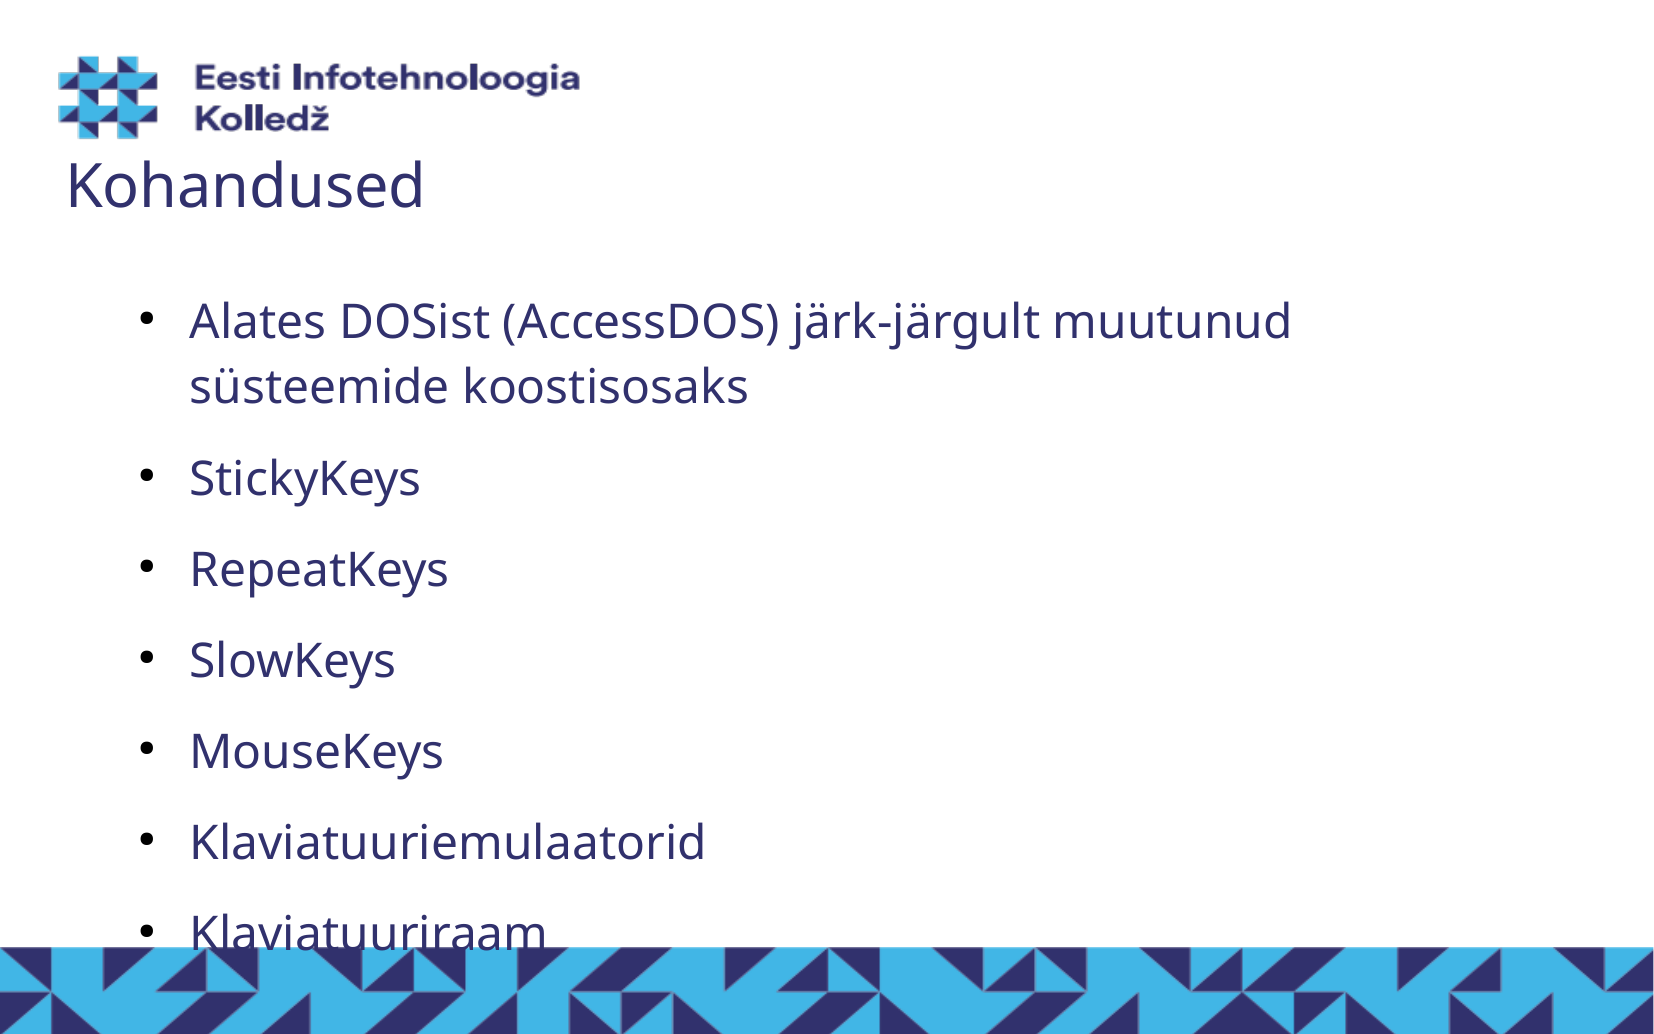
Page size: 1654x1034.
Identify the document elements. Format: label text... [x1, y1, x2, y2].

list Alates DOSist (AccessDOS) järk-järgult muutunud süsteemide koostisosaks StickyKeys RepeatKeys SlowKeys MouseKeys Klaviatuuriemulaatorid Klaviatuuriraam [121, 287, 1533, 970]
title Kohandused [64, 97, 1201, 270]
